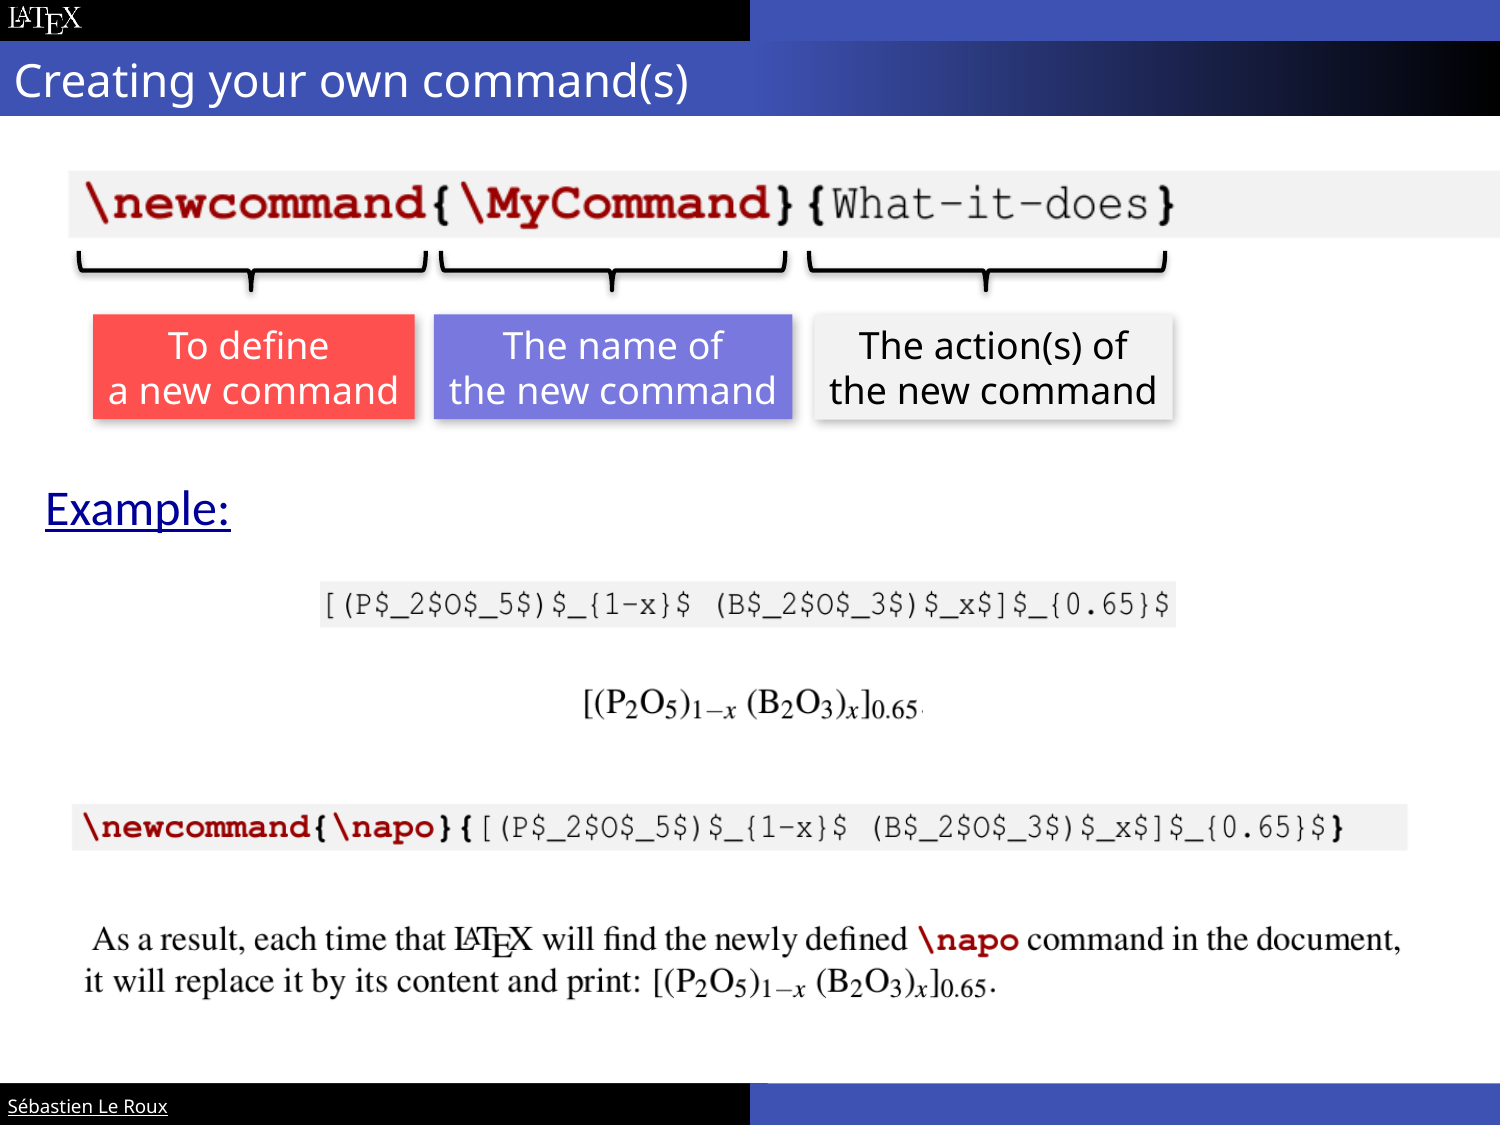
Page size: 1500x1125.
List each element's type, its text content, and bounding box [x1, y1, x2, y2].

text_box The action(s) of the new command [814, 314, 1173, 420]
text_box To define a new command [93, 314, 415, 420]
title Creating your own command(s) [0, 41, 1500, 116]
picture [52, 149, 1500, 256]
picture [28, 905, 1447, 1018]
picture [320, 574, 1176, 634]
text_box Example: [30, 467, 246, 543]
picture [5, 3, 84, 37]
picture [66, 786, 1424, 870]
text_box The name of the new command [433, 314, 793, 420]
picture [577, 680, 923, 728]
